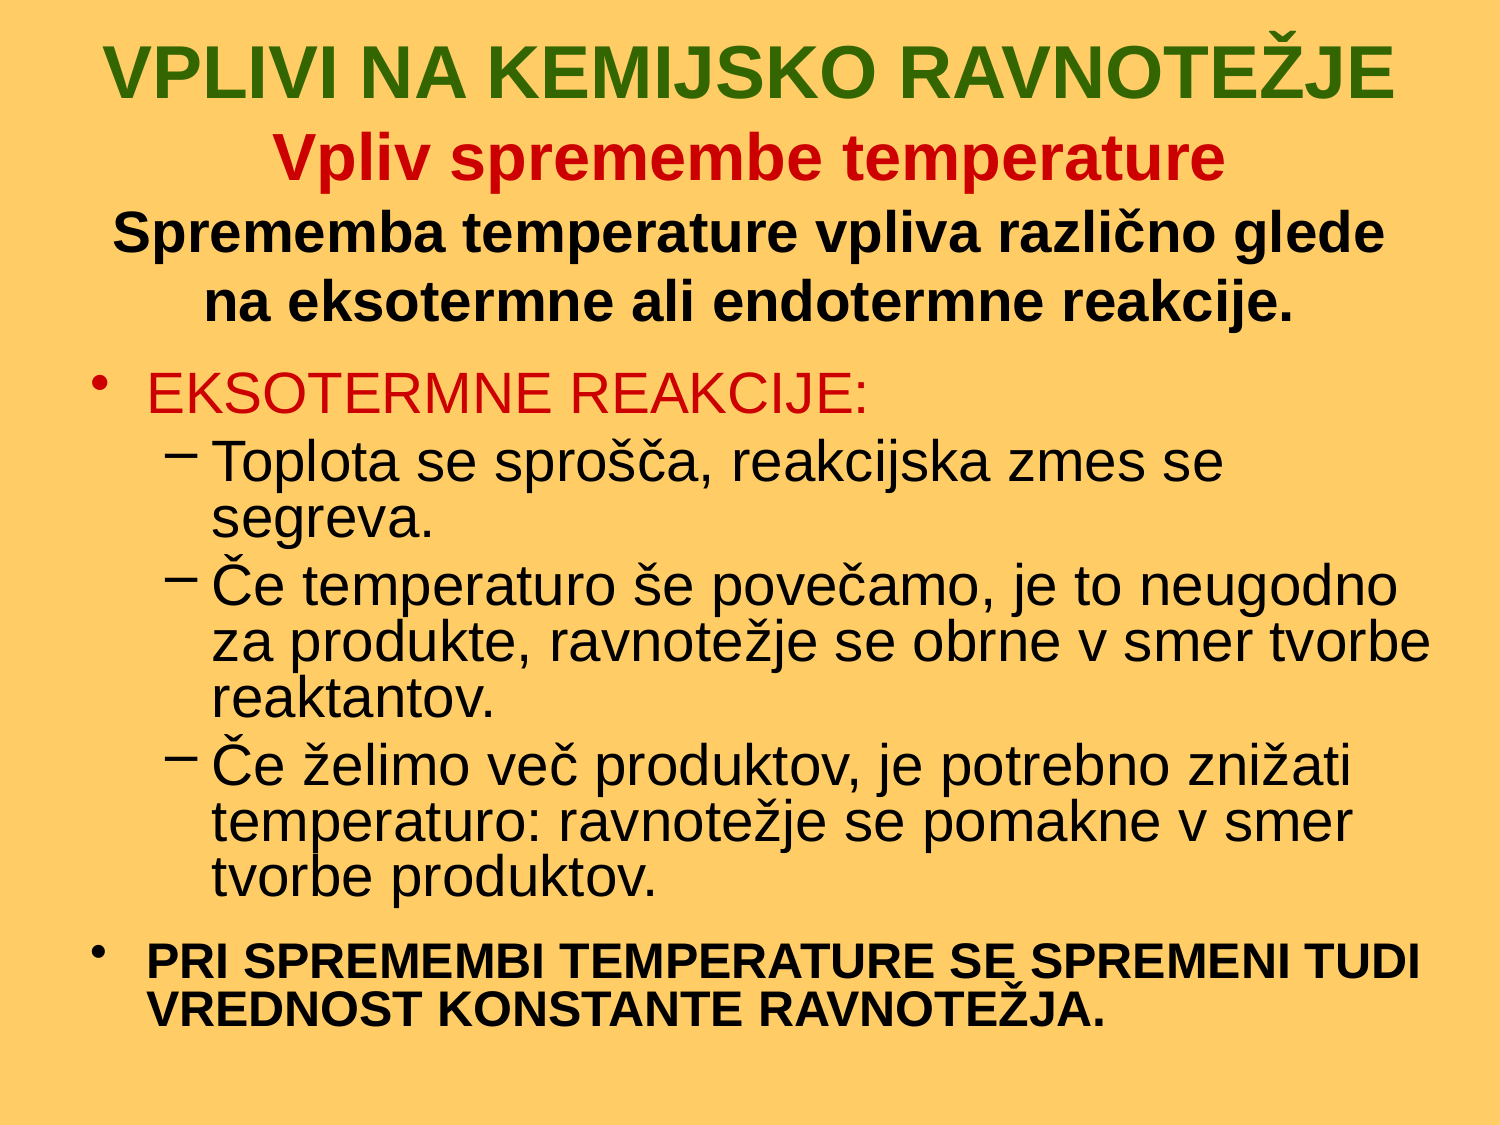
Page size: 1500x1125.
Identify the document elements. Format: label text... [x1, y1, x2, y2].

title VPLIVI NA KEMIJSKO RAVNOTEŽJE Vpliv spremembe temperature Sprememba temperature vpliva različno glede na eksotermne ali endotermne reakcije. [75, 31, 1425, 327]
list EKSOTERMNE REAKCIJE: Toplota se sprošča, reakcijska zmes se segreva. Če temperaturo še povečamo, je to neugodno za produkte, ravnotežje se obrne v smer tvorbe reaktantov. Če želimo več produktov, je potrebno znižati temperaturo: ravnotežje se pomakne v smer tvorbe produktov. PRI SPREMEMBI TEMPERATURE SE SPREMENI TUDI VREDNOST KONSTANTE RAVNOTEŽJA. [75, 361, 1459, 1071]
